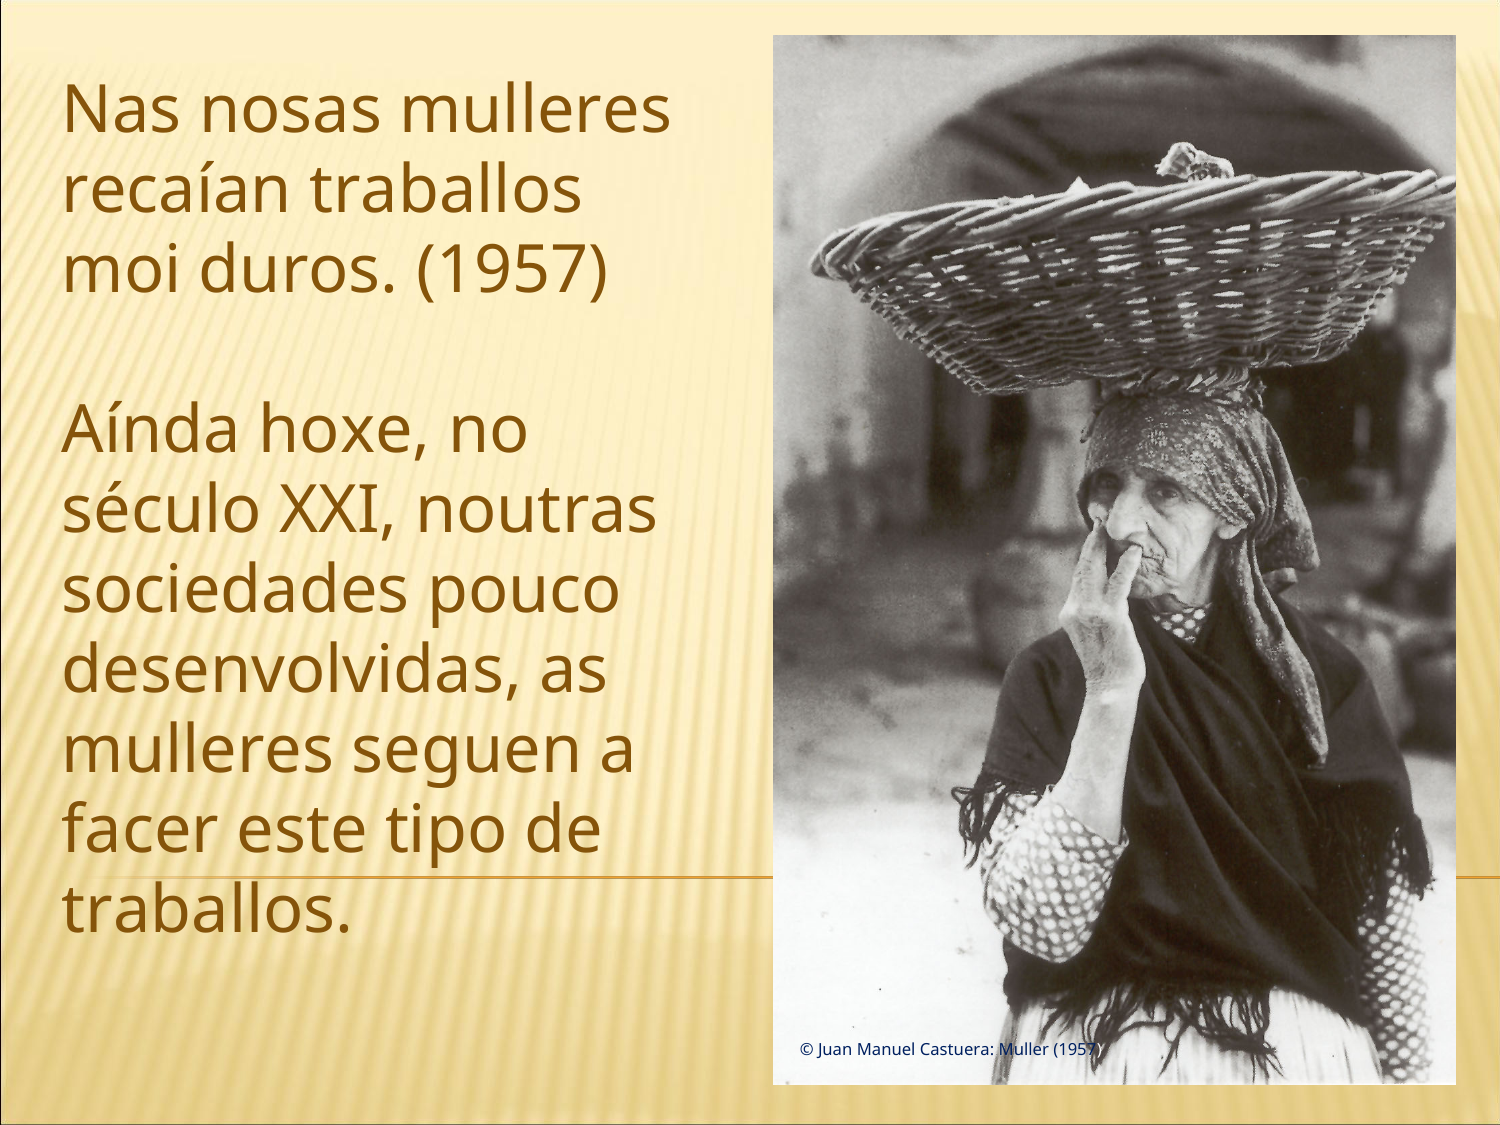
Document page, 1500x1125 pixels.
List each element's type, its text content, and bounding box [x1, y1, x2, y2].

text_box Nas nosas mulleres recaían traballos moi duros. (1957) Aínda hoxe, no século XXI, noutras sociedades pouco desenvolvidas, as mulleres seguen a facer este tipo de traballos. [46, 58, 727, 954]
text_box © Juan Manuel Castuera: Muller (1957) [785, 1031, 1348, 1067]
picture [0, 0, 1500, 1125]
